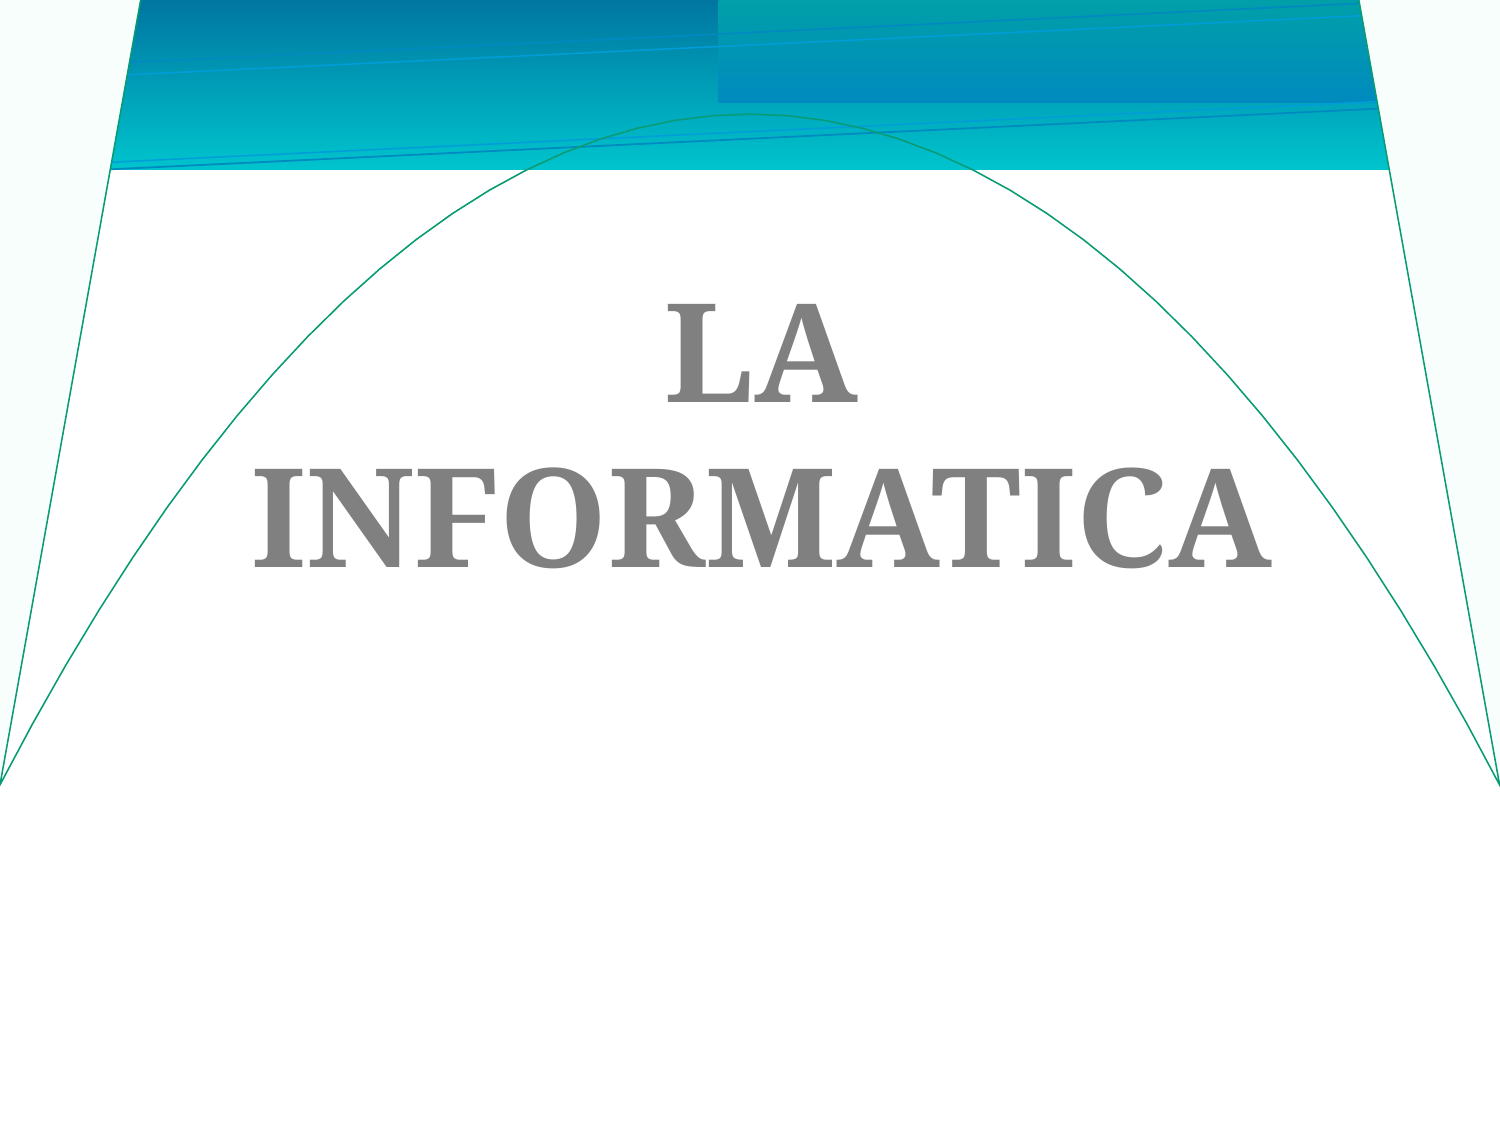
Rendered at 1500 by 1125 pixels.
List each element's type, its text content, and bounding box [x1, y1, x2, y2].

text_box [1361, 0, 1500, 775]
text_box [0, 0, 139, 773]
text_box LA INFORMATICA [199, 257, 1324, 603]
